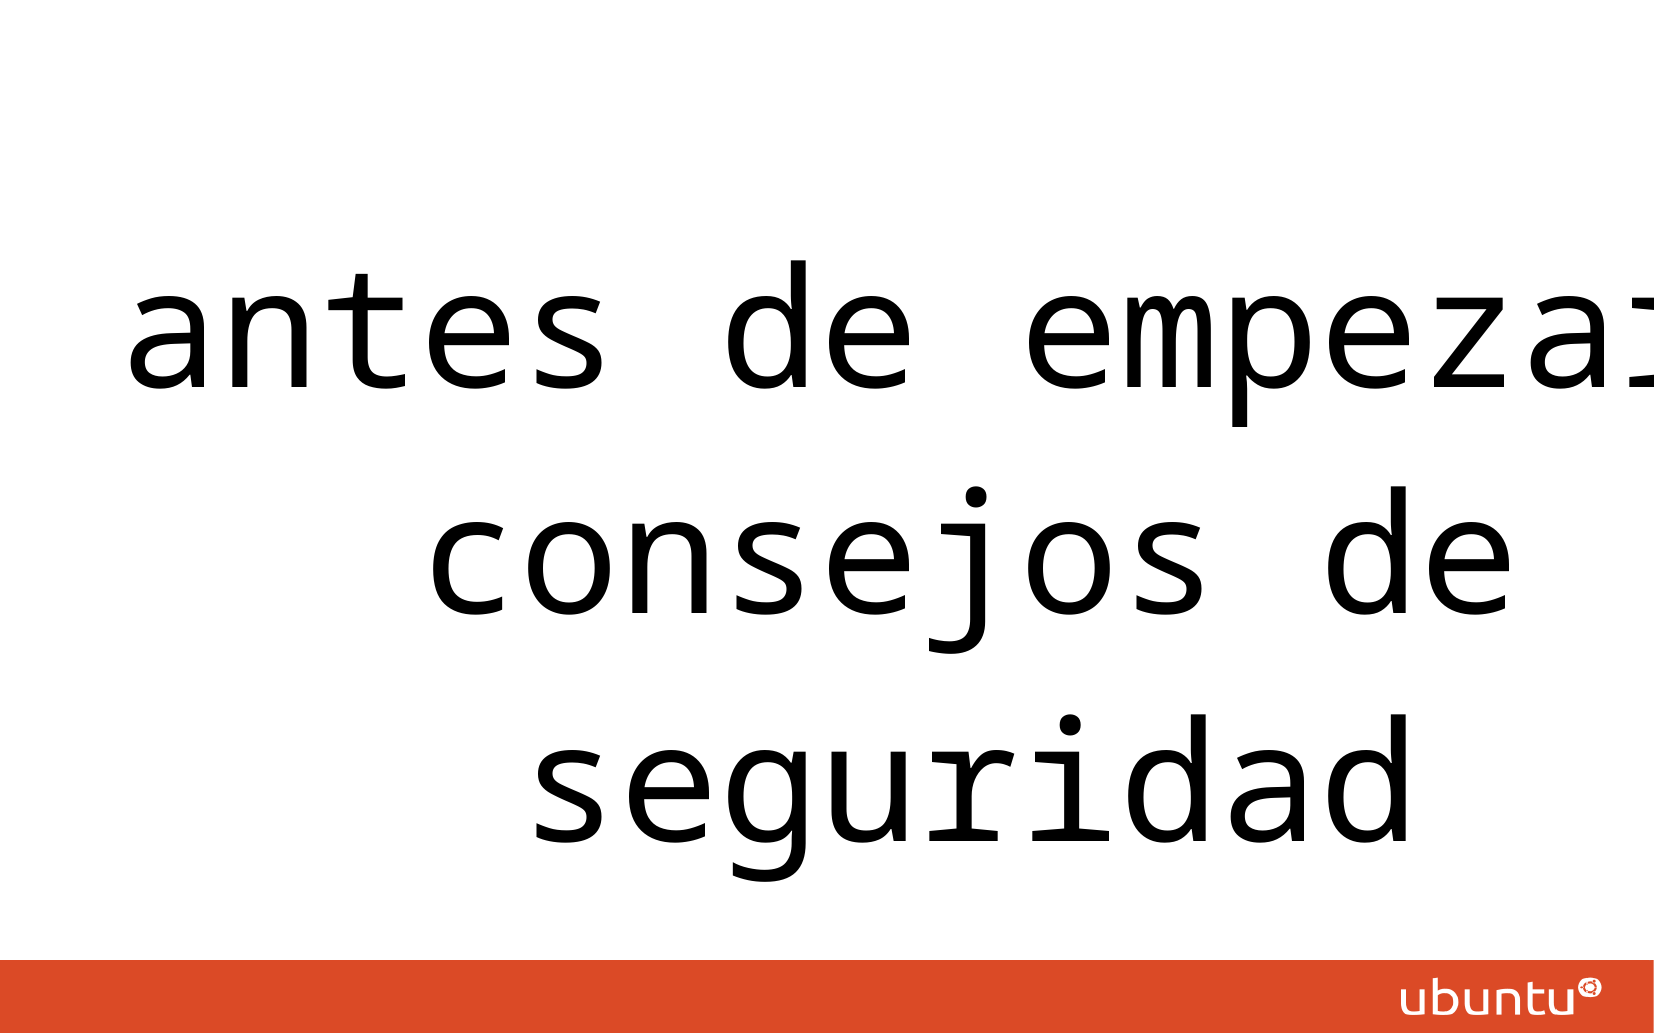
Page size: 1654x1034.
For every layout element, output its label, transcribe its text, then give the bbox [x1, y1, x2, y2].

text_box antes de empezar, consejos de seguridad [104, 201, 1554, 718]
picture [0, 960, 1654, 1033]
